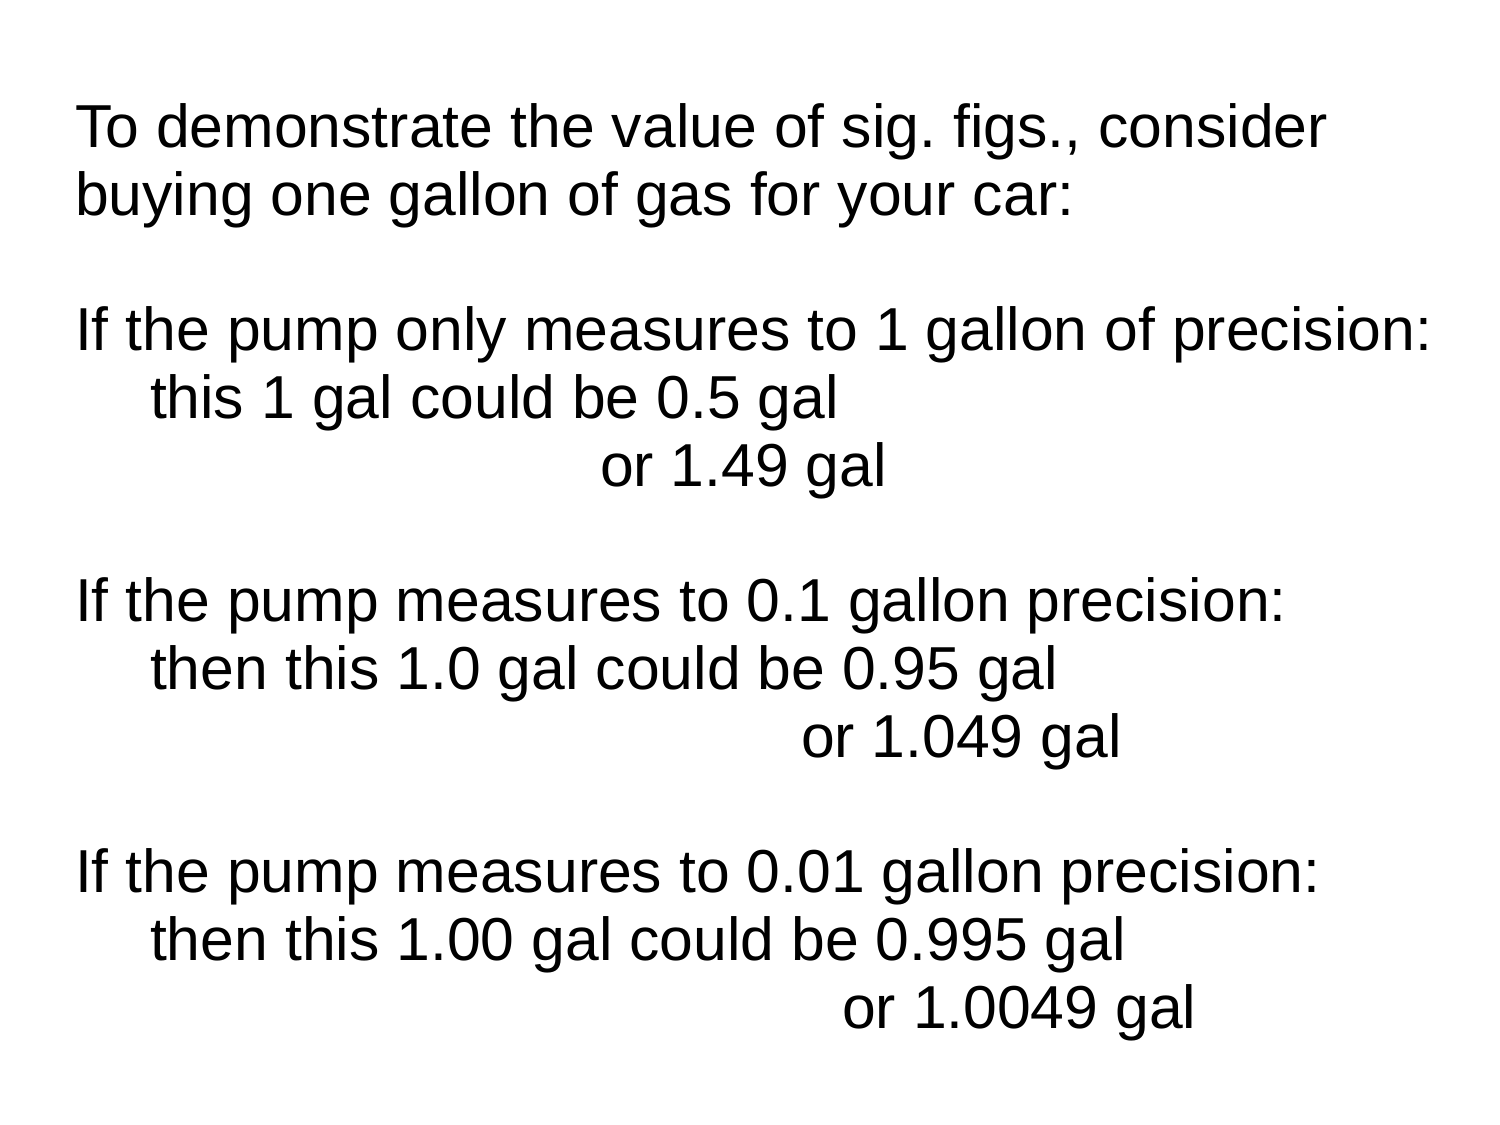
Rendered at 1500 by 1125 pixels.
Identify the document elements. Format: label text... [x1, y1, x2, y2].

subtitle To demonstrate the value of sig. figs., consider buying one gallon of gas for your car: If the pump only measures to 1 gallon of precision: this 1 gal could be 0.5 gal or 1.49 gal If the pump measures to 0.1 gallon precision: then this 1.0 gal could be 0.95 gal or 1.049 gal If the pump measures to 0.01 gallon precision: then this 1.00 gal could be 0.995 gal or 1.0049 gal [75, 44, 1463, 1089]
